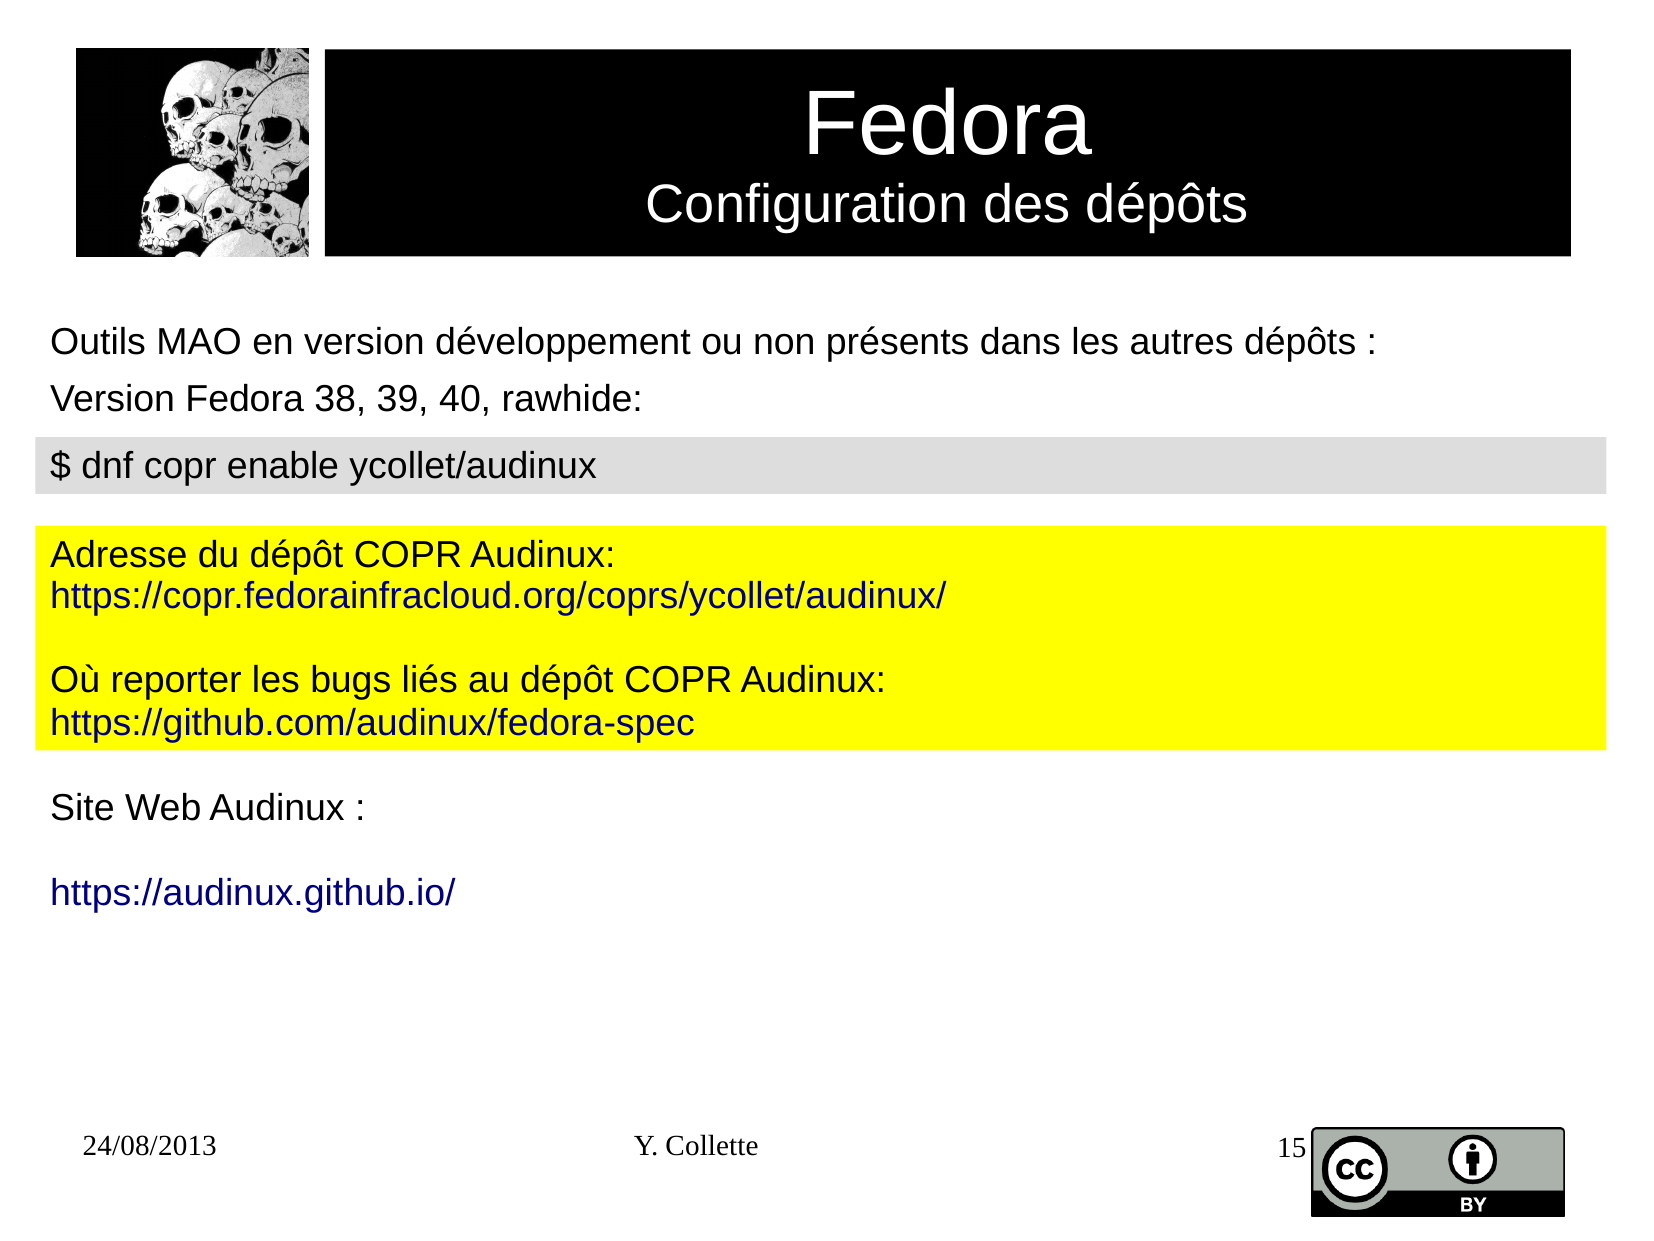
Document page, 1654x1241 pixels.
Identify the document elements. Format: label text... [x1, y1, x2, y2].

text_box Adresse du dépôt COPR Audinux: https://copr.fedorainfracloud.org/coprs/ycollet/audinux/ Où reporter les bugs liés au dépôt COPR Audinux: https://github.com/audinux/fedora-spec [35, 525, 1607, 751]
text_box Outils MAO en version développement ou non présents dans les autres dépôts : [35, 312, 1441, 370]
text_box Version Fedora 38, 39, 40, rawhide: [35, 369, 674, 427]
picture [1311, 1127, 1565, 1217]
picture [76, 48, 309, 257]
text_box $ dnf copr enable ycollet/audinux [35, 437, 1607, 494]
title Fedora Configuration des dépôts [324, 49, 1571, 257]
text_box Site Web Audinux : https://audinux.github.io/ [35, 779, 1441, 921]
